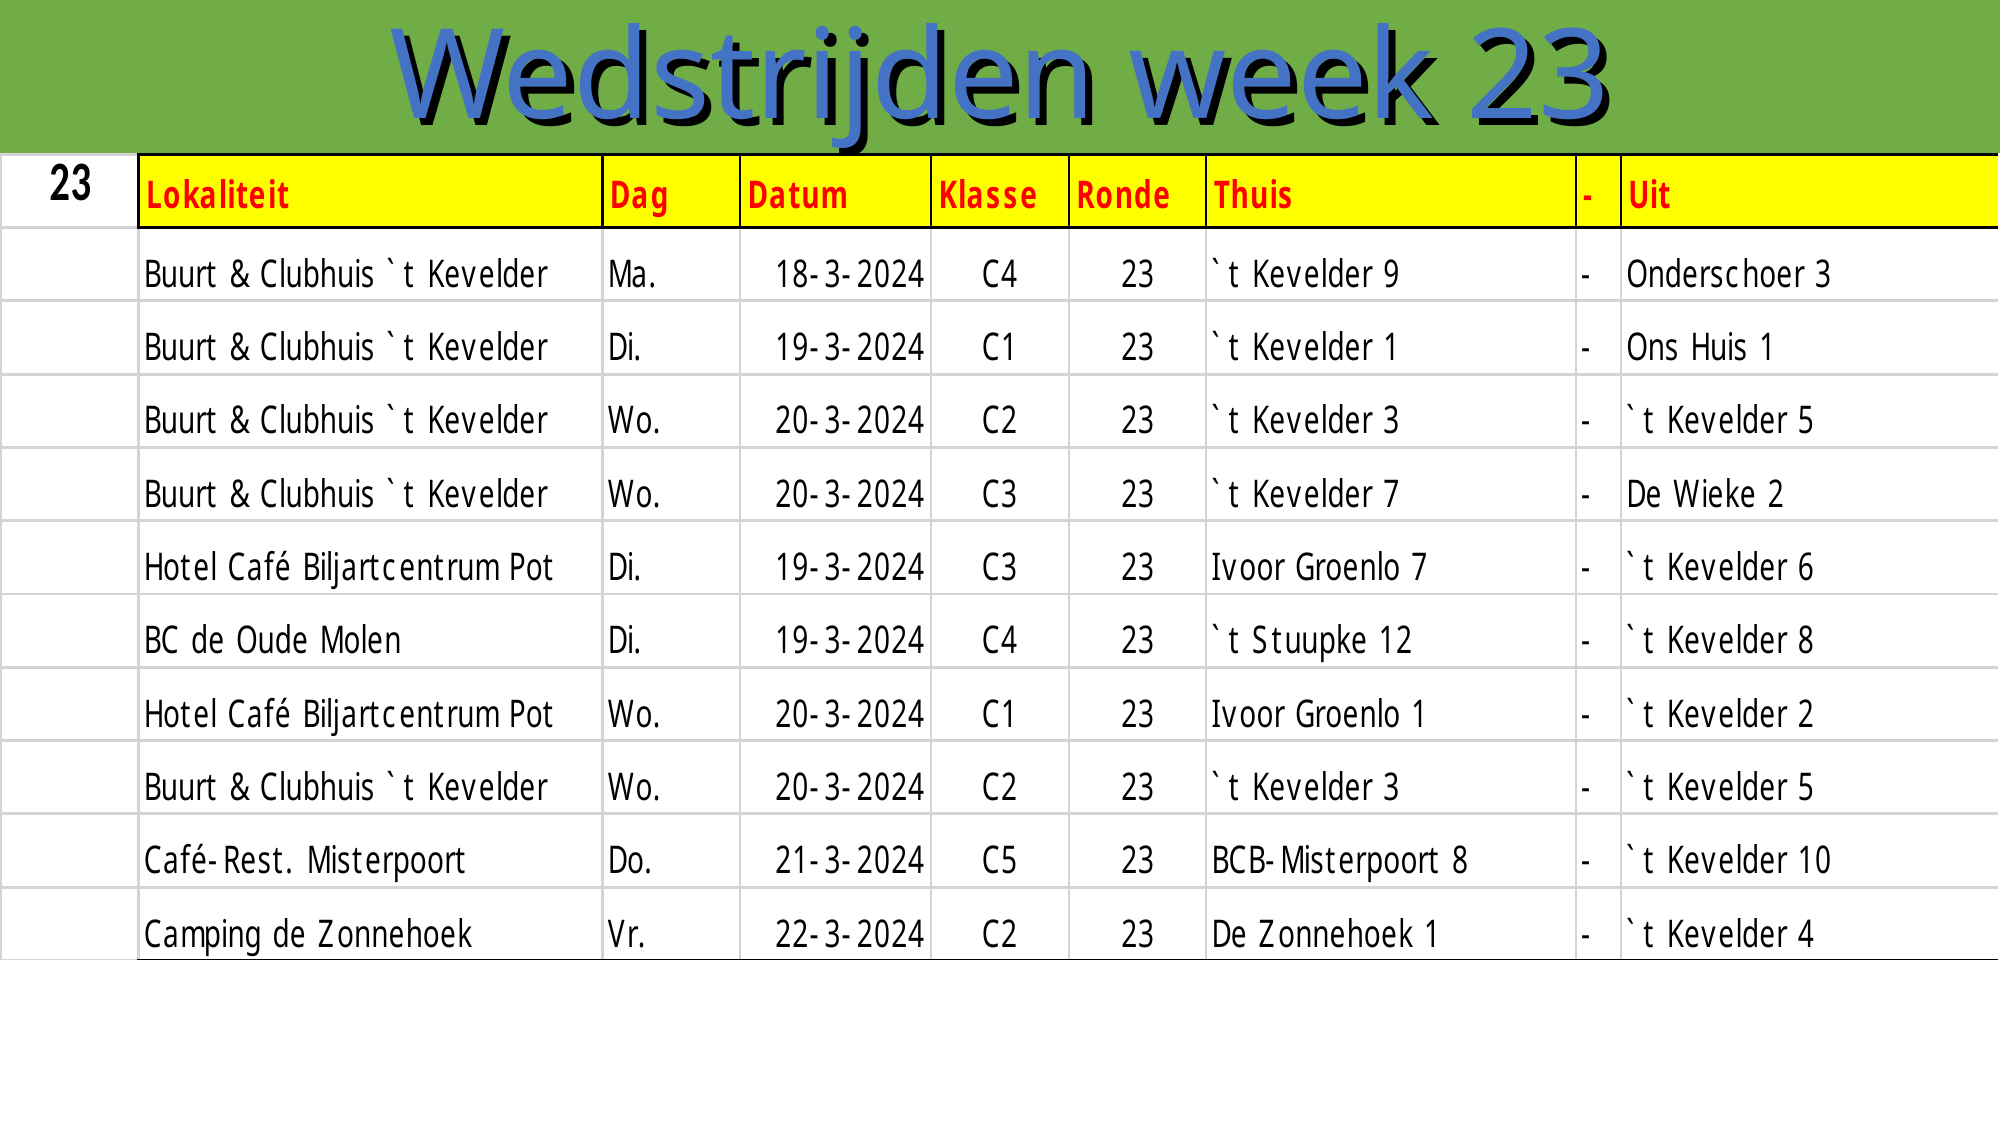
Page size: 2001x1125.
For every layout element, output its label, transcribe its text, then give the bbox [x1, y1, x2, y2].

title Wedstrijden week 23 [0, 0, 2000, 152]
picture [0, 152, 2000, 963]
